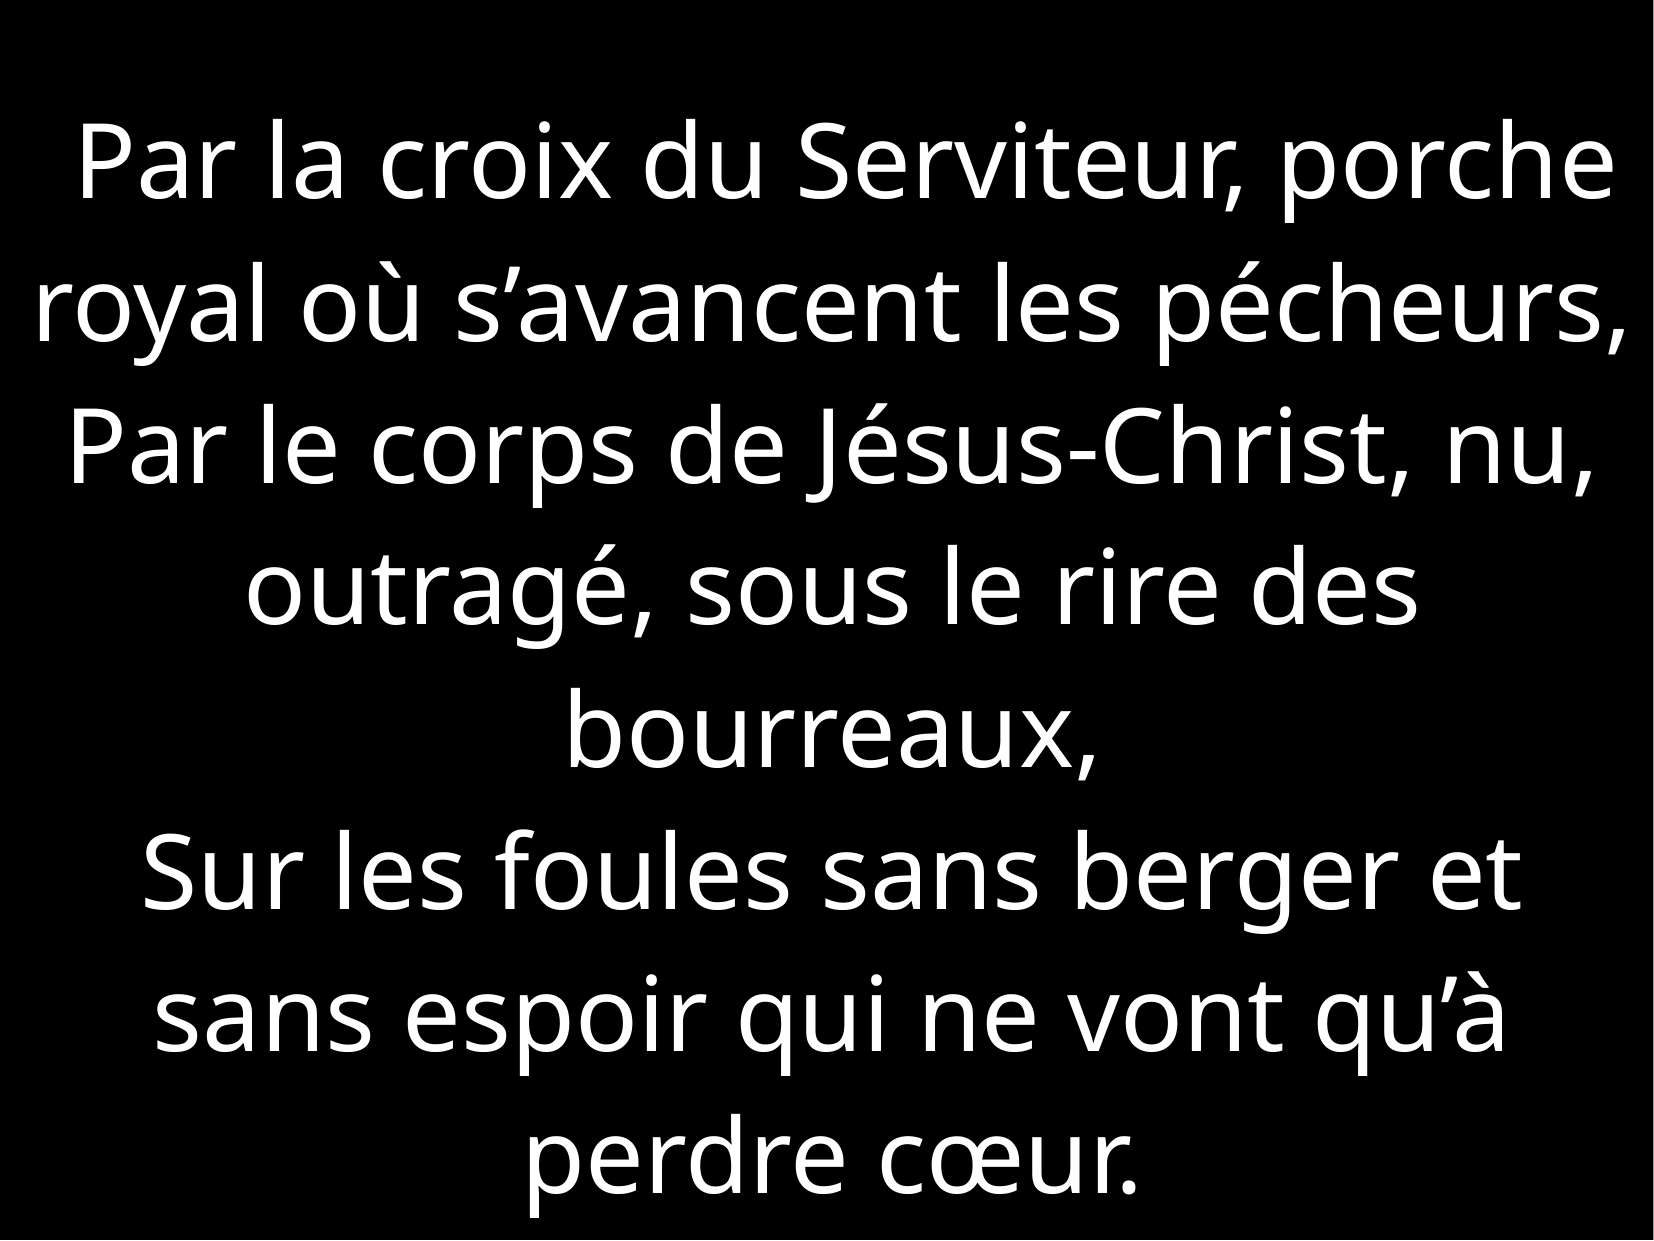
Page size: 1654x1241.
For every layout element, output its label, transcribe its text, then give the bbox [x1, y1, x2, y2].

subtitle Par la croix du Serviteur, porche royal où s’avancent les pécheurs, Par le corps de Jésus-Christ, nu, outragé, sous le rire des bourreaux, Sur les foules sans berger et sans espoir qui ne vont qu’à perdre cœur. [23, 0, 1642, 1241]
